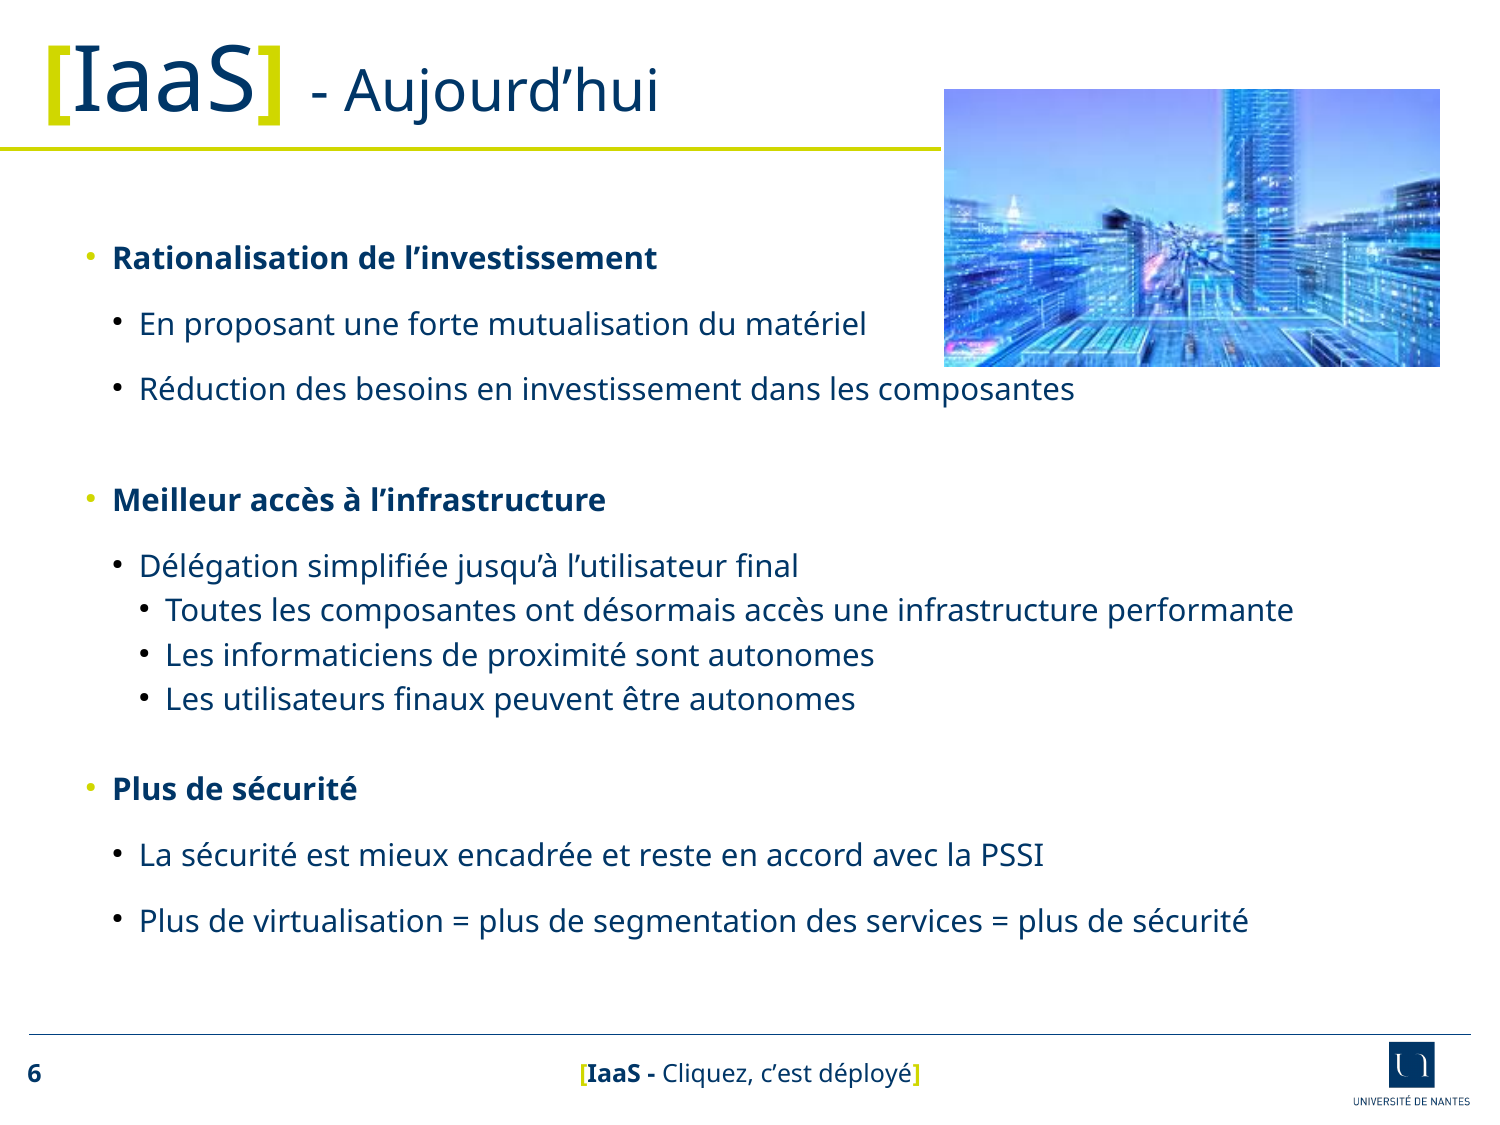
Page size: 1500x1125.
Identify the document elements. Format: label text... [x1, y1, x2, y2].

text_box [IaaS - Cliquez, c’est déployé] [0, 1042, 1500, 1103]
list Rationalisation de l’investissement En proposant une forte mutualisation du matériel Réduction des besoins en investissement dans les composantes Meilleur accès à l’infrastructure Délégation simplifiée jusqu’à l’utilisateur final Toutes les composantes ont désormais accès une infrastructure performante Les informaticiens de proximité sont autonomes Les utilisateurs finaux peuvent être autonomes Plus de sécurité La sécurité est mieux encadrée et reste en accord avec la PSSI Plus de virtualisation = plus de segmentation des services = plus de sécurité [70, 230, 1323, 993]
list [IaaS] - Aujourd’hui [27, 0, 1348, 149]
picture [944, 89, 1440, 367]
